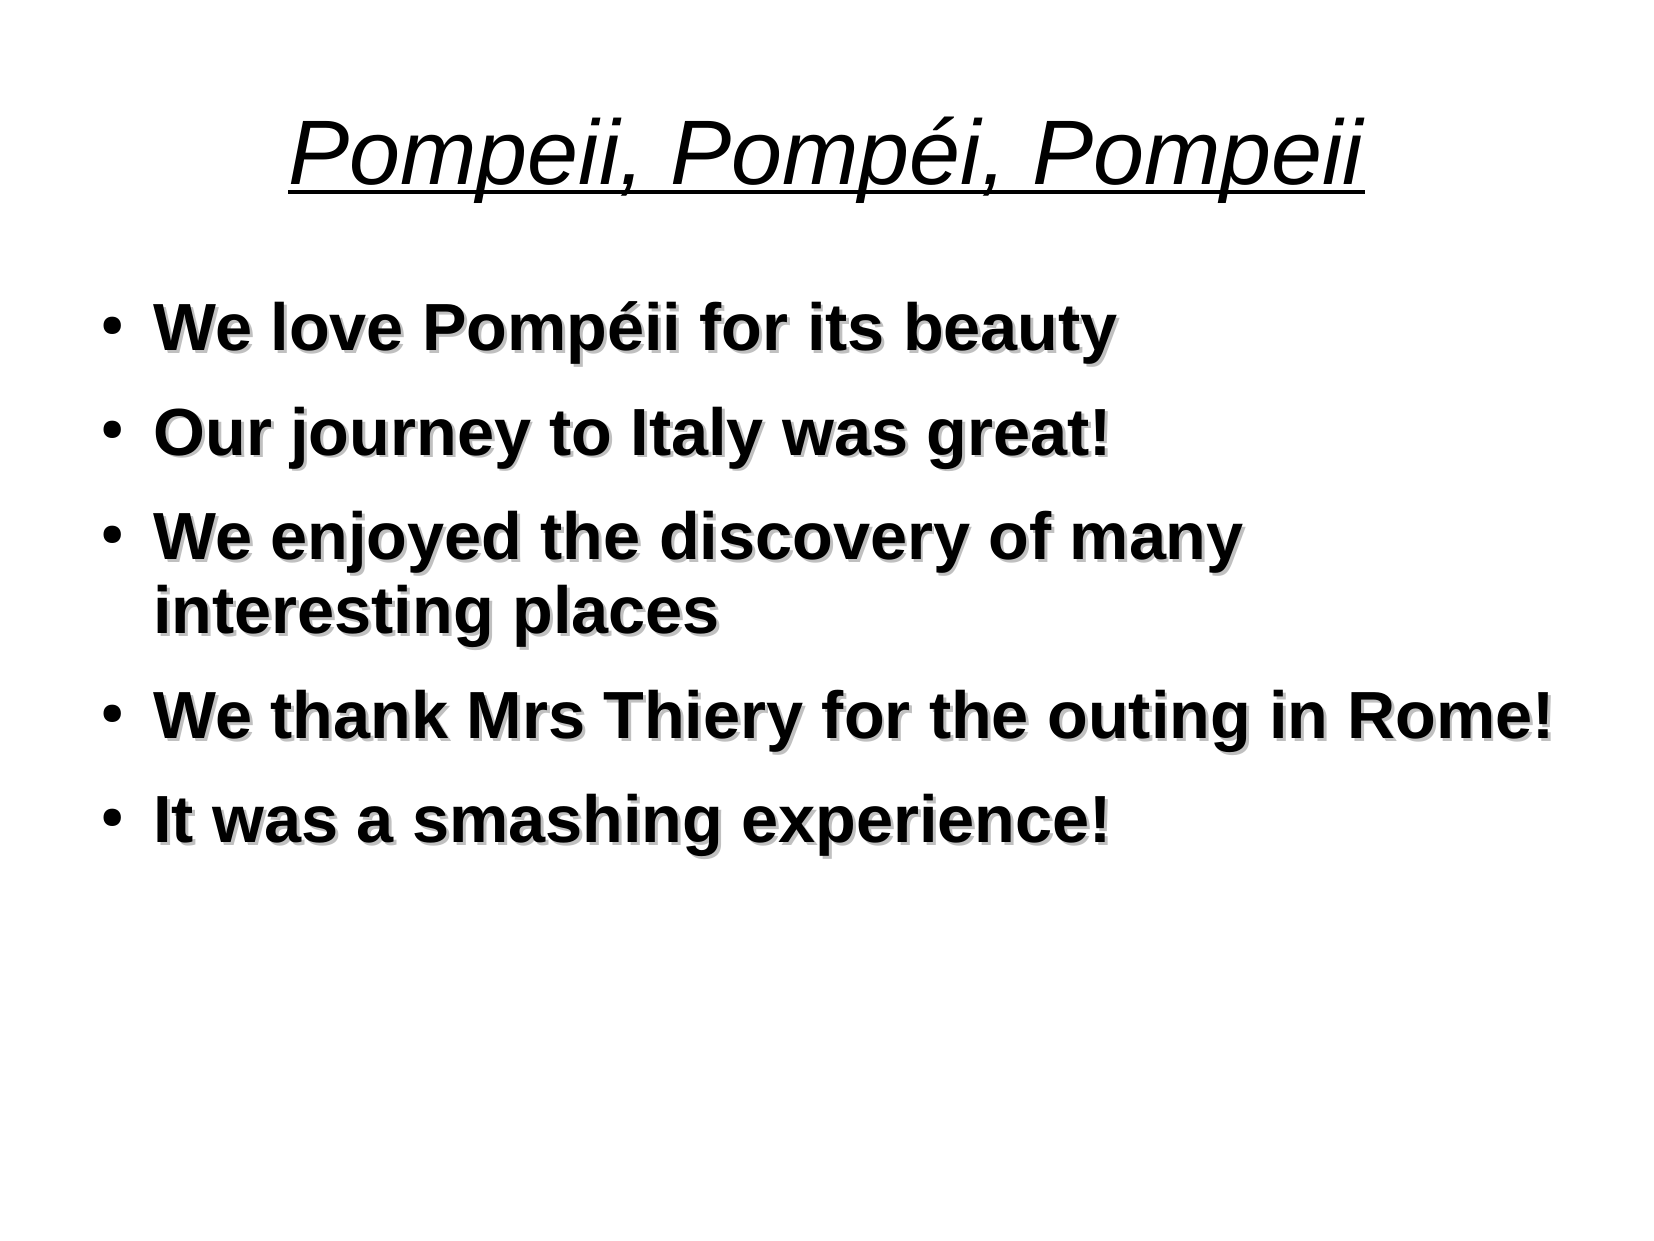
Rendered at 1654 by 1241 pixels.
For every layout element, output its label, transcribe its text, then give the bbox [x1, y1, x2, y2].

list We love Pompéii for its beauty Our journey to Italy was great! We enjoyed the discovery of many interesting places We thank Mrs Thiery for the outing in Rome! It was a smashing experience! [82, 290, 1571, 1010]
title Pompeii, Pompéi, Pompeii [82, 49, 1571, 257]
